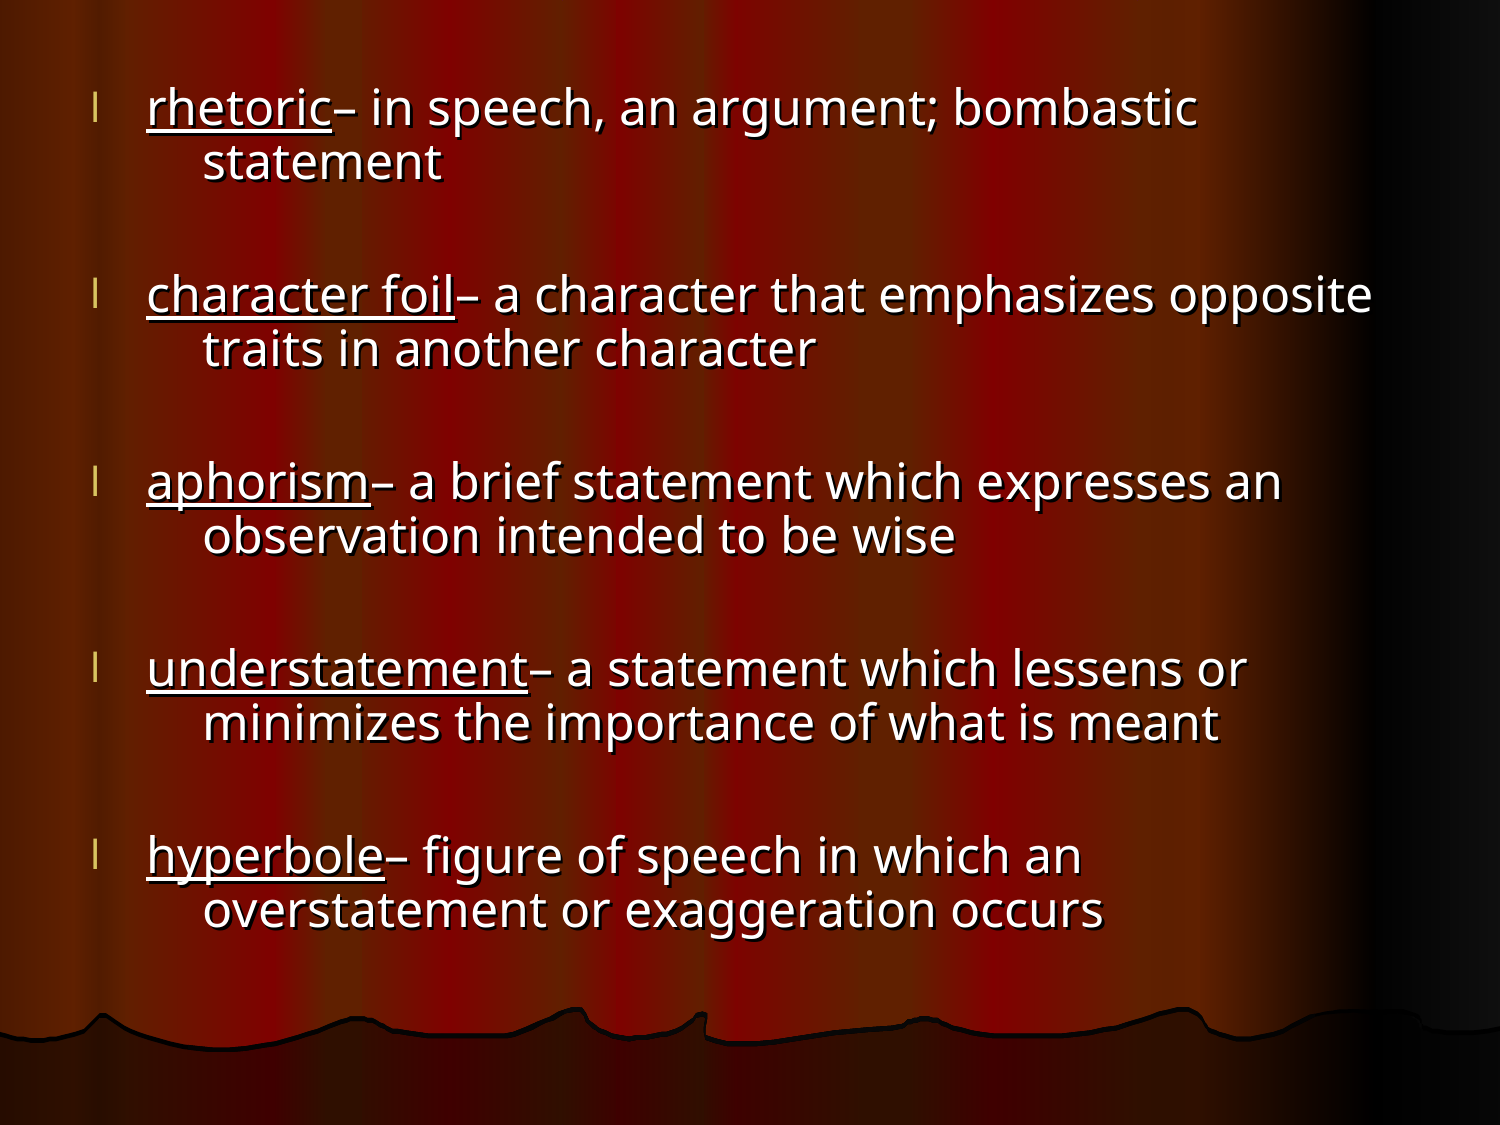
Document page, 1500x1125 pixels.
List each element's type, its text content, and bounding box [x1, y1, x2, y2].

list rhetoric– in speech, an argument; bombastic statement character foil– a character that emphasizes opposite traits in another character aphorism– a brief statement which expresses an observation intended to be wise understatement– a statement which lessens or minimizes the importance of what is meant hyperbole– figure of speech in which an overstatement or exaggeration occurs [75, 75, 1426, 1125]
